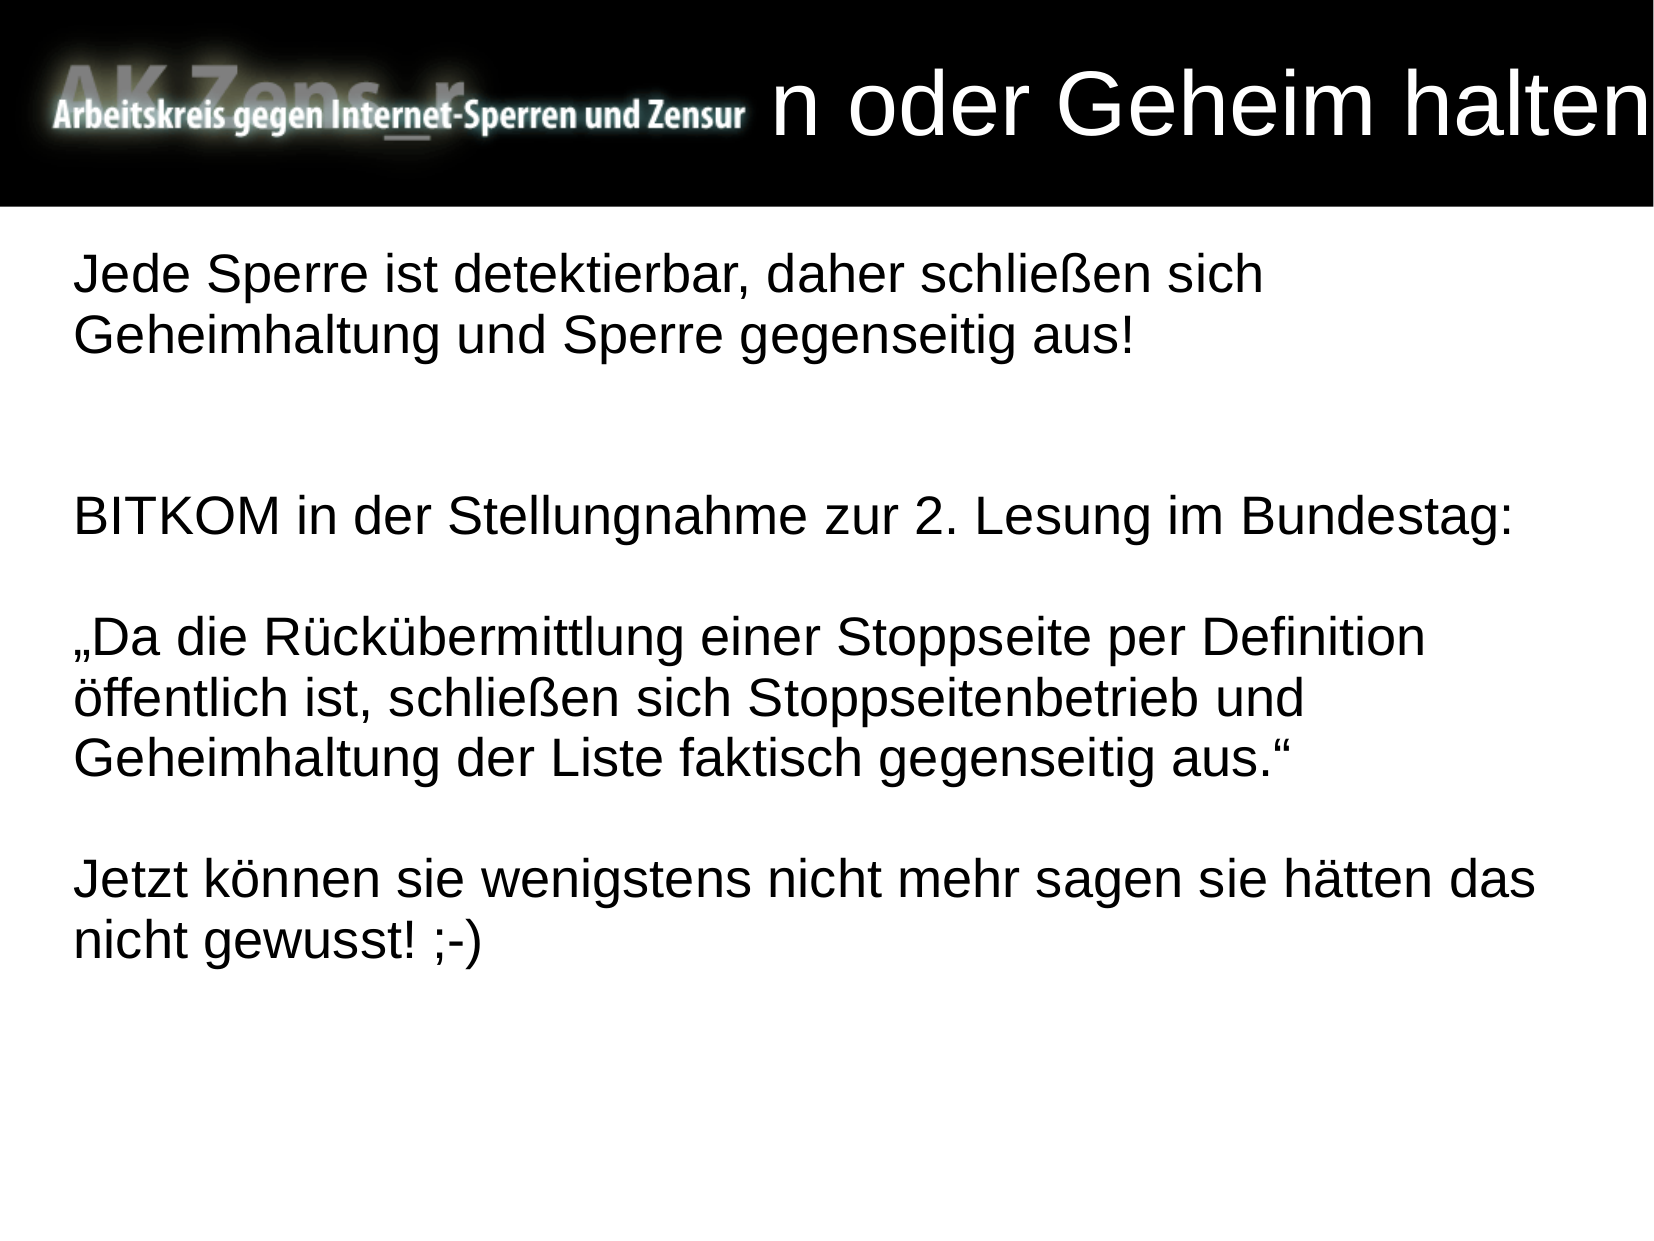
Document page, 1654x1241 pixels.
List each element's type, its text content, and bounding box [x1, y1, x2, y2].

picture [0, 0, 766, 204]
title Sperren oder Geheim halten [0, 0, 1654, 207]
text_box Jede Sperre ist detektierbar, daher schließen sich Geheimhaltung und Sperre gegenseitig aus! BITKOM in der Stellungnahme zur 2. Lesung im Bundestag: „Da die Rückübermittlung einer Stoppseite per Definition öffentlich ist, schließen sich Stoppseitenbetrieb und Geheimhaltung der Liste faktisch gegenseitig aus.“ Jetzt können sie wenigstens nicht mehr sagen sie hätten das nicht gewusst! ;-) [59, 236, 1595, 1099]
